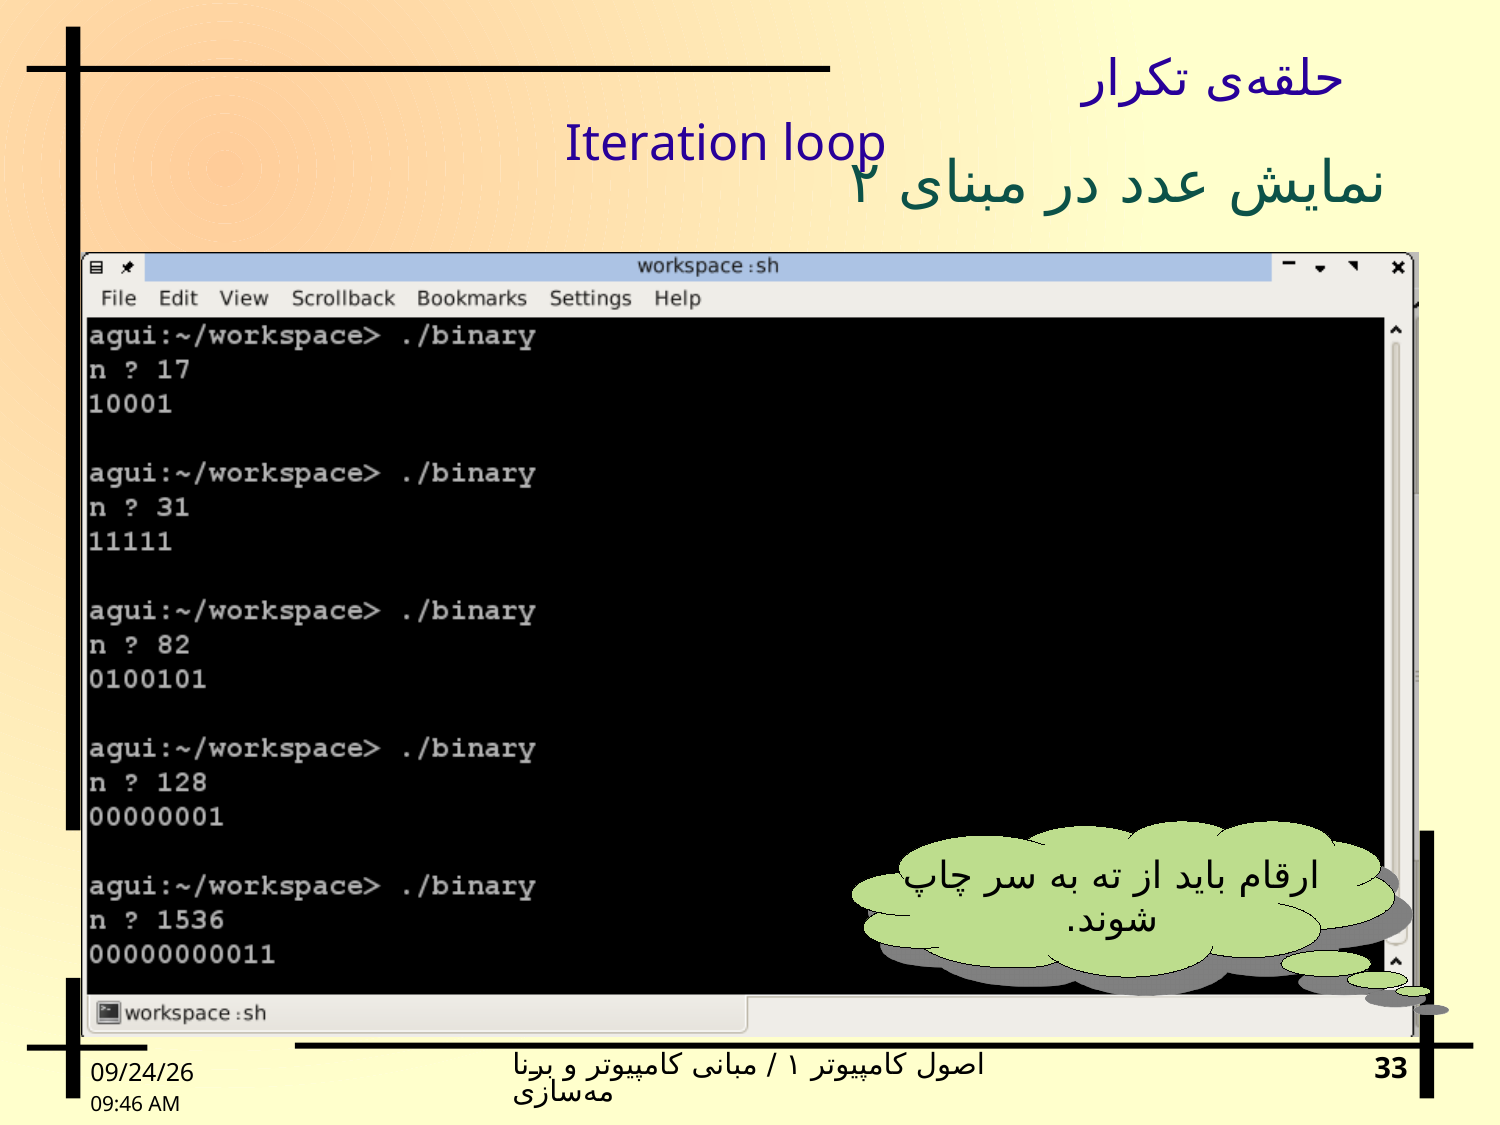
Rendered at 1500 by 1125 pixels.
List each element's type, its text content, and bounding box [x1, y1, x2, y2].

title حلقه‌ی تکرار Iteration loop [86, 52, 1367, 172]
picture [81, 252, 1419, 1037]
text_box ارقام باید از ته به سر چاپ شوند. [1280, 950, 1431, 997]
list نمایش عدد در مبنای ۲ [92, 148, 1441, 240]
text_box ارقام باید از ته به سر چاپ شوند. [851, 820, 1395, 978]
